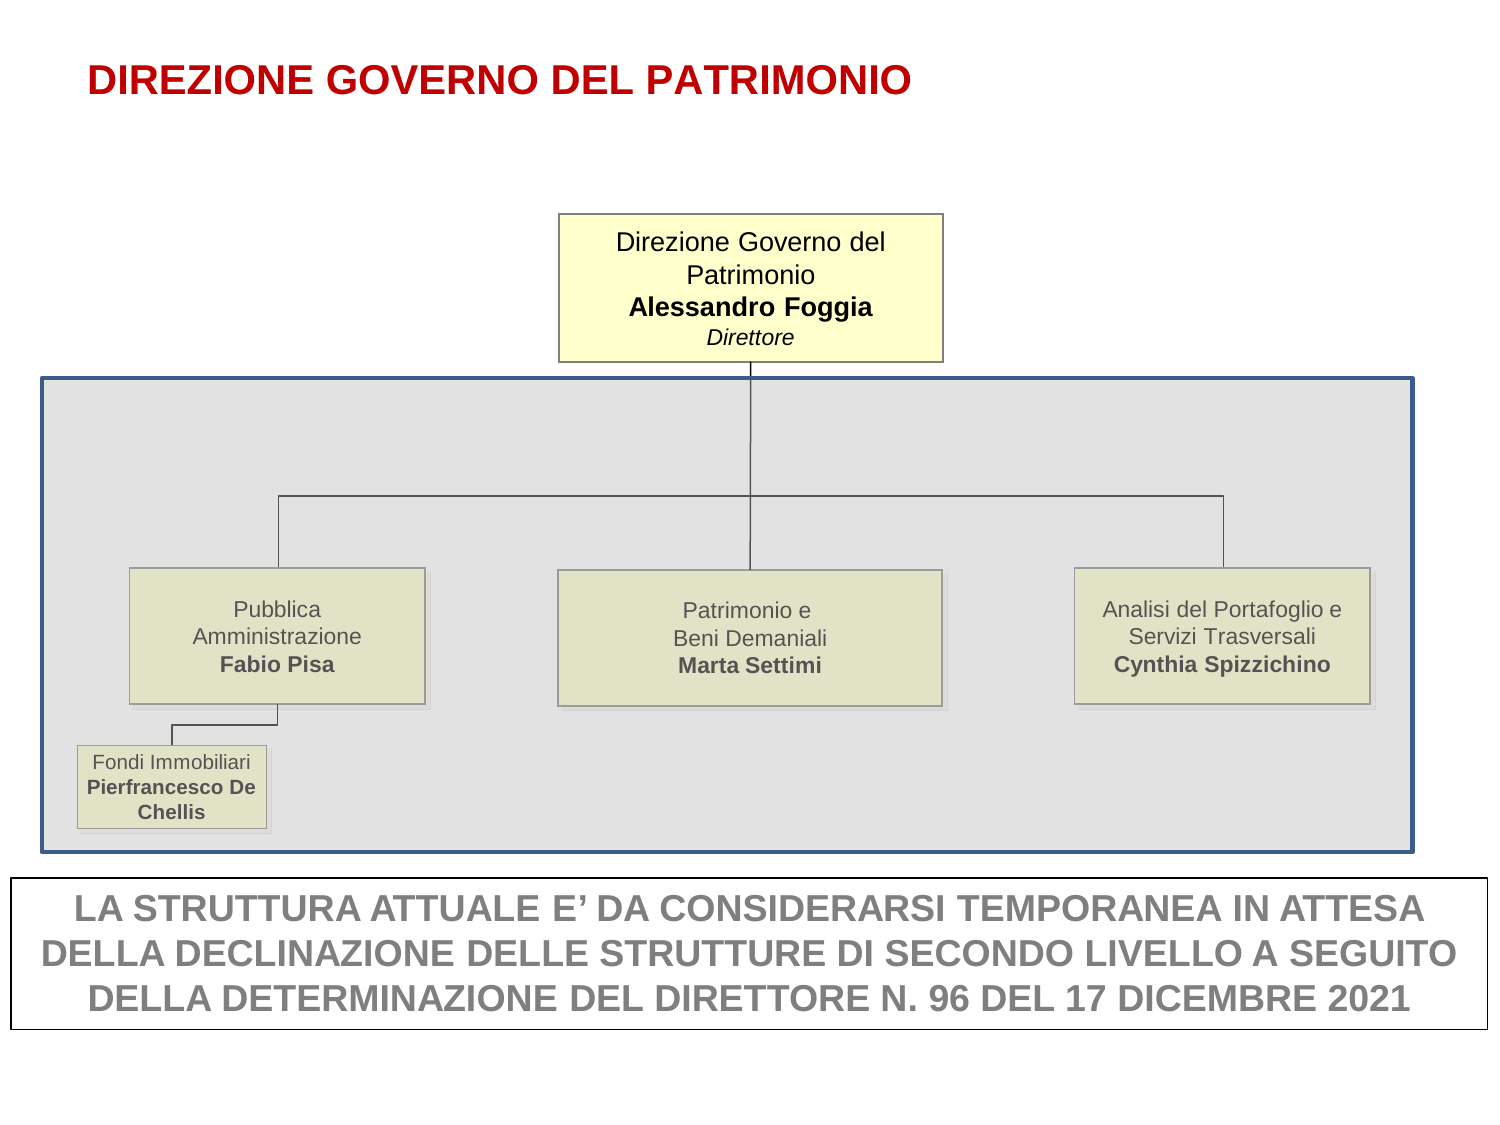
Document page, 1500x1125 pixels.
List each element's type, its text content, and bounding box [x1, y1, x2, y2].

text_box DIREZIONE GOVERNO DEL PATRIMONIO [72, 45, 1462, 128]
picture [9, 212, 1491, 1043]
